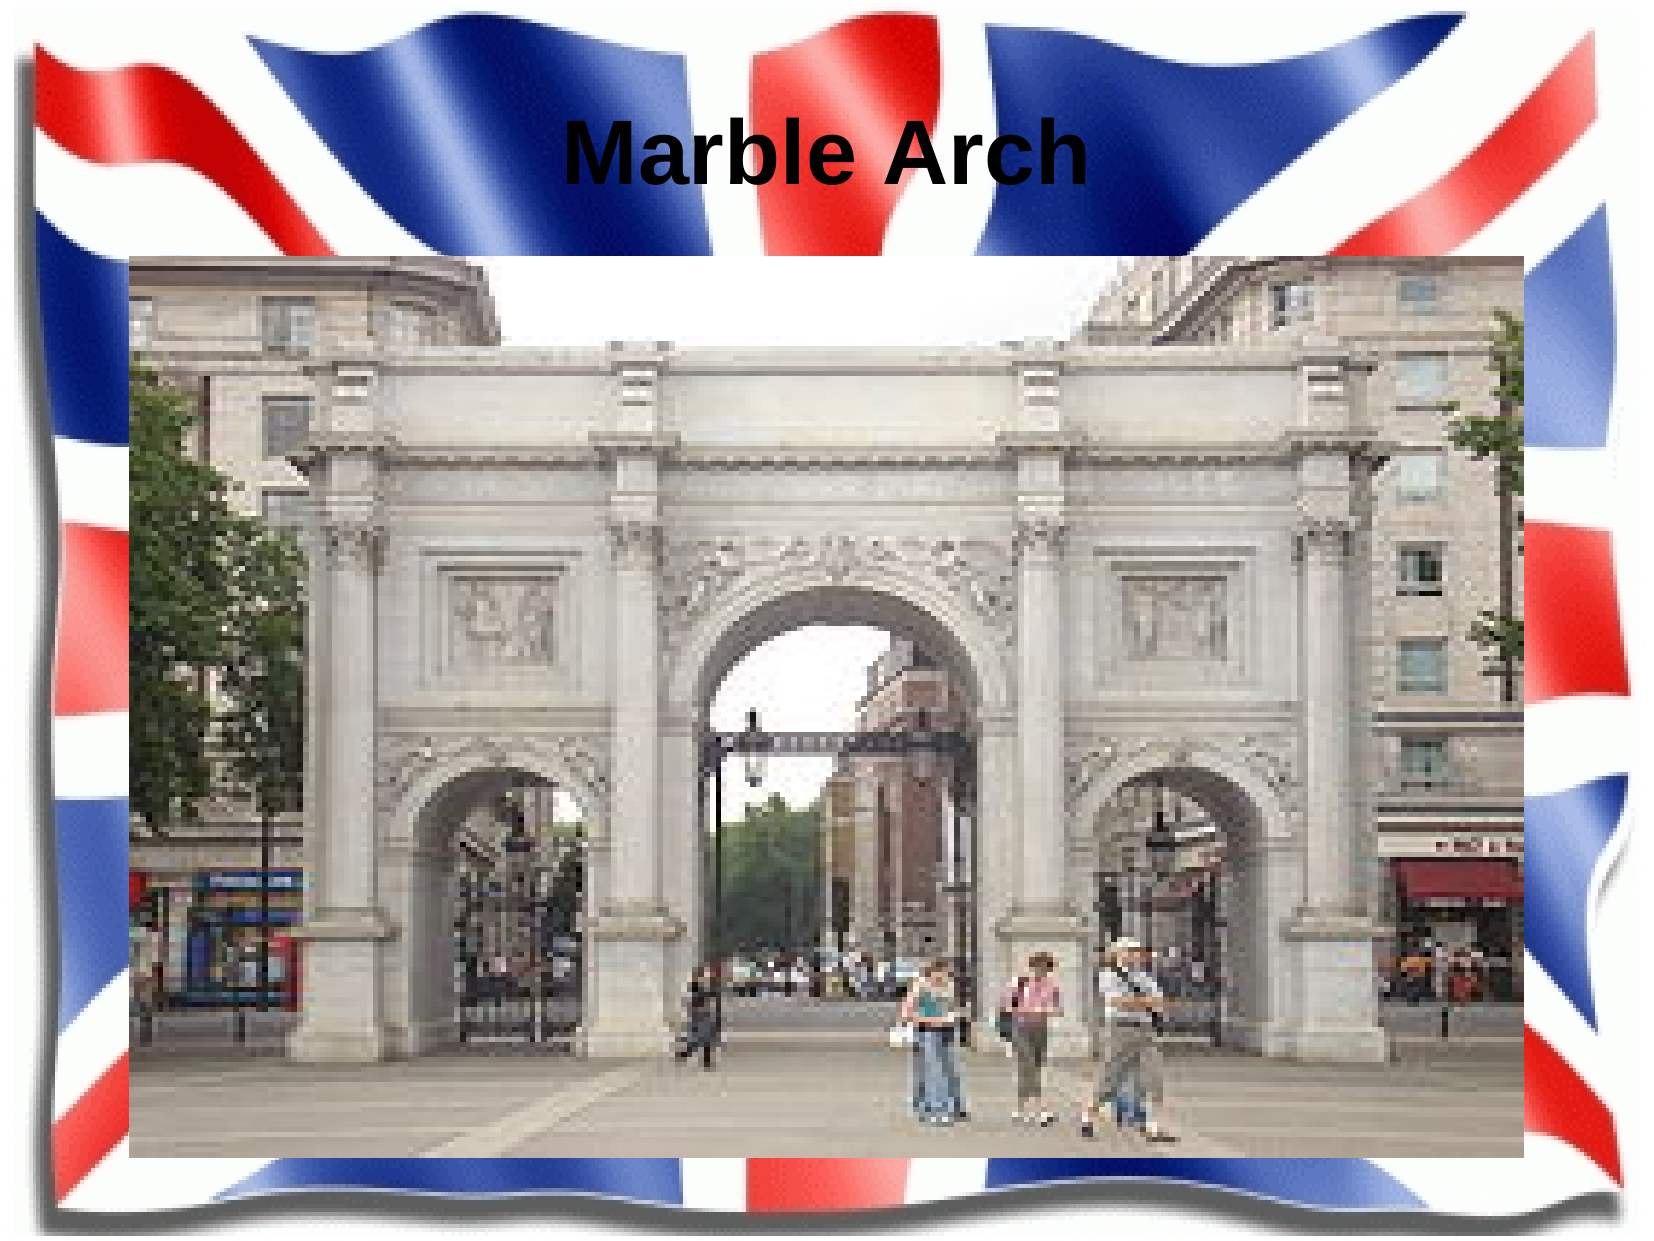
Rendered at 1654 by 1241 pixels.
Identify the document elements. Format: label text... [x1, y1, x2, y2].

title Marble Arch [82, 49, 1571, 257]
picture [0, 0, 1654, 1241]
